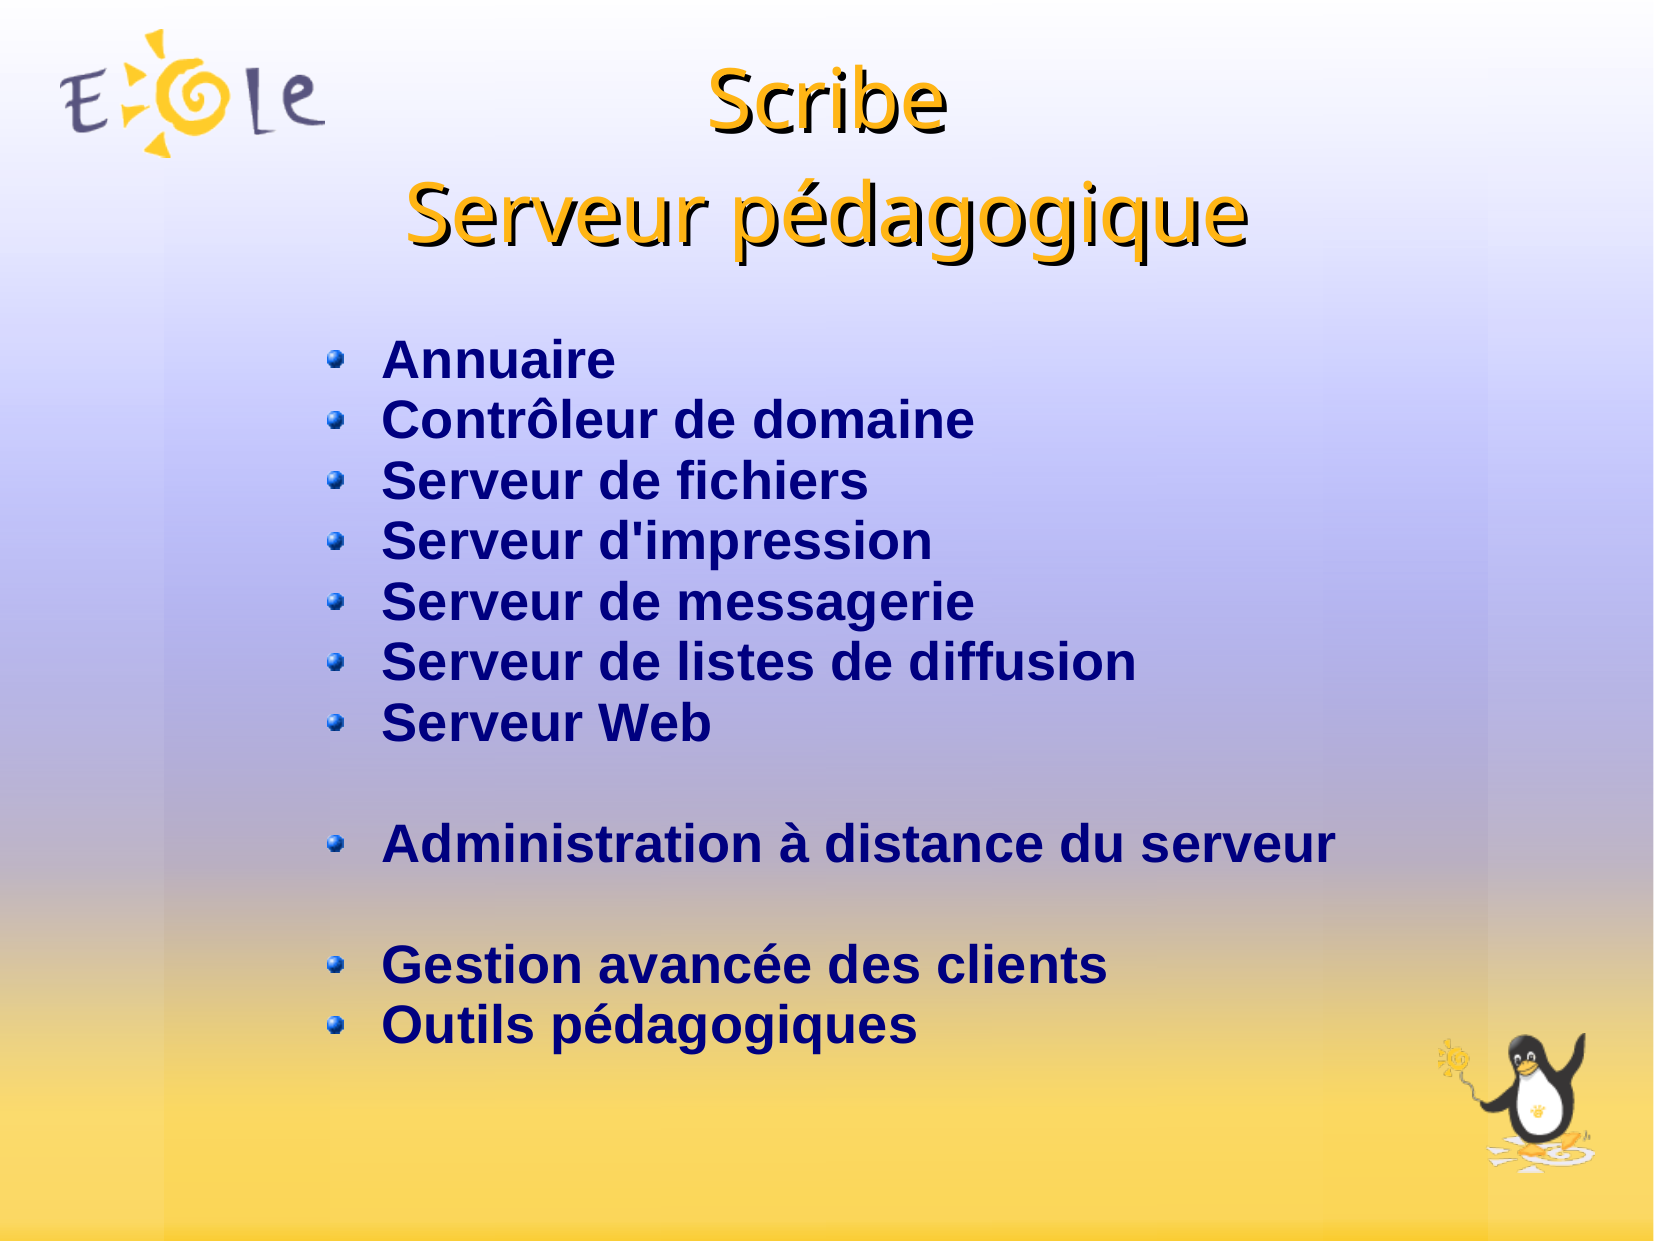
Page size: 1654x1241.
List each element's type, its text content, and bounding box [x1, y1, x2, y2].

title Scribe Serveur pédagogique [82, 49, 1571, 257]
text_box Annuaire Contrôleur de domaine Serveur de fichiers Serveur d'impression Serveur de messagerie Serveur de listes de diffusion Serveur Web Administration à distance du serveur Gestion avancée des clients Outils pédagogiques [265, 206, 1359, 1118]
picture [0, 0, 1654, 1241]
